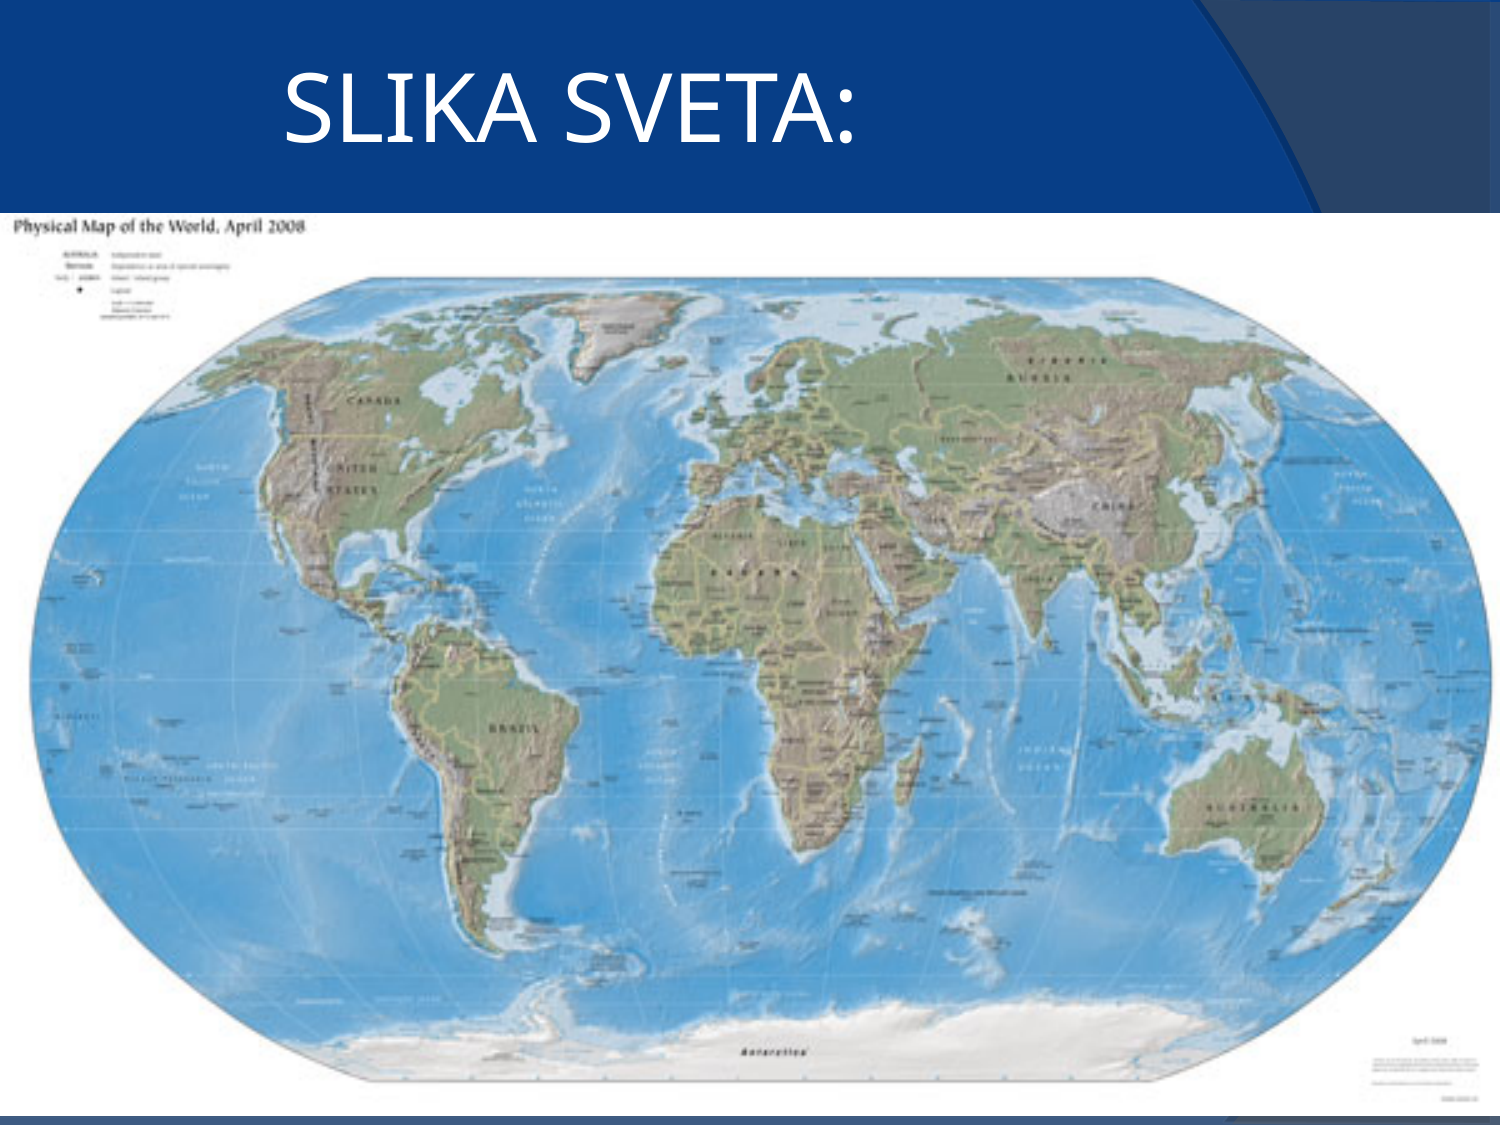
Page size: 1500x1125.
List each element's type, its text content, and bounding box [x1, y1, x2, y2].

picture [0, 171, 1500, 1125]
title SLIKA SVETA: [99, 10, 1325, 171]
